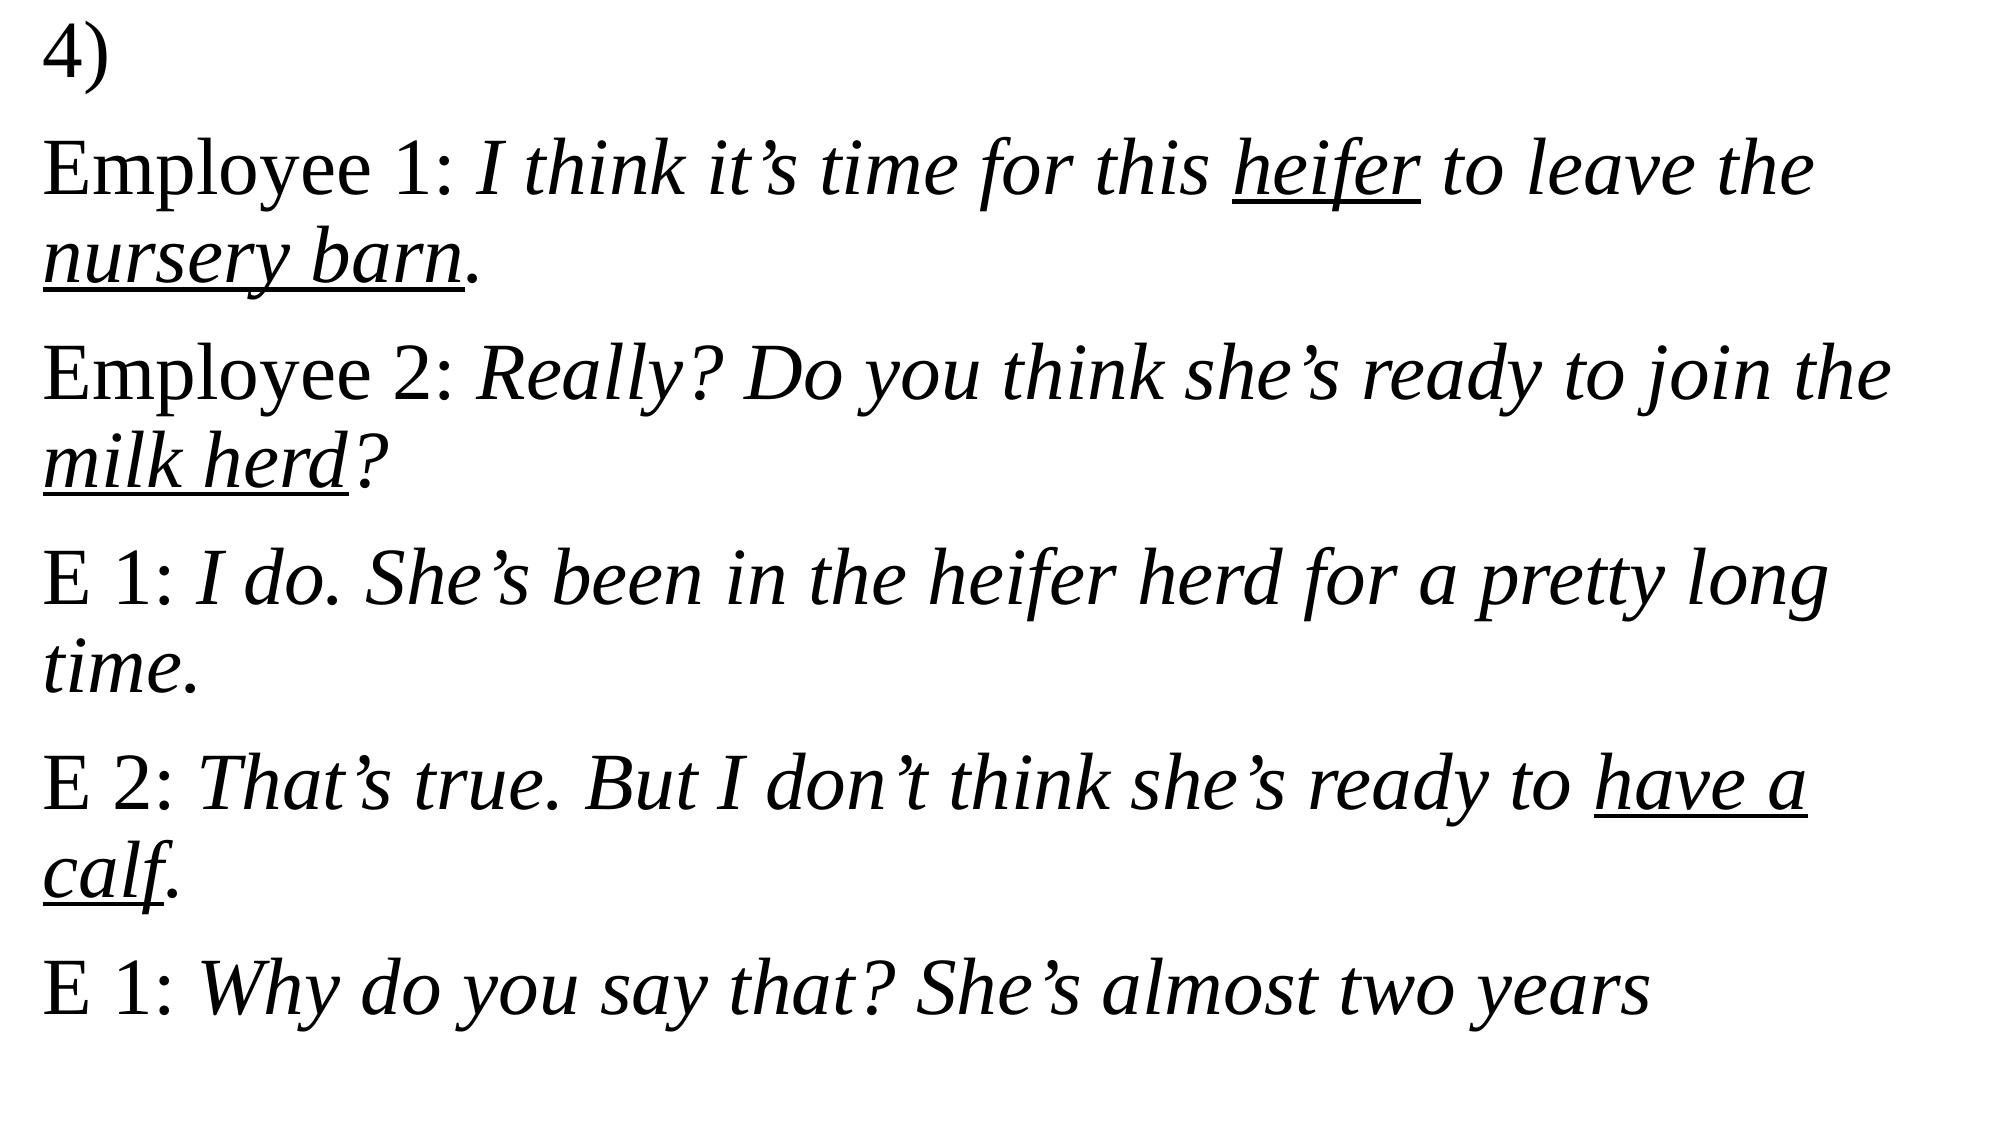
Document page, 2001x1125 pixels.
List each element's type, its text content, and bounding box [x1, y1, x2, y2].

list 4) Employee 1: I think it’s time for this heifer to leave the nursery barn. Employee 2: Really? Do you think she’s ready to join the milk herd? E 1: I do. She’s been in the heifer herd for a pretty long time. E 2: That’s true. But I don’t think she’s ready to have a calf. E 1: Why do you say that? She’s almost two years [27, 0, 1978, 1125]
